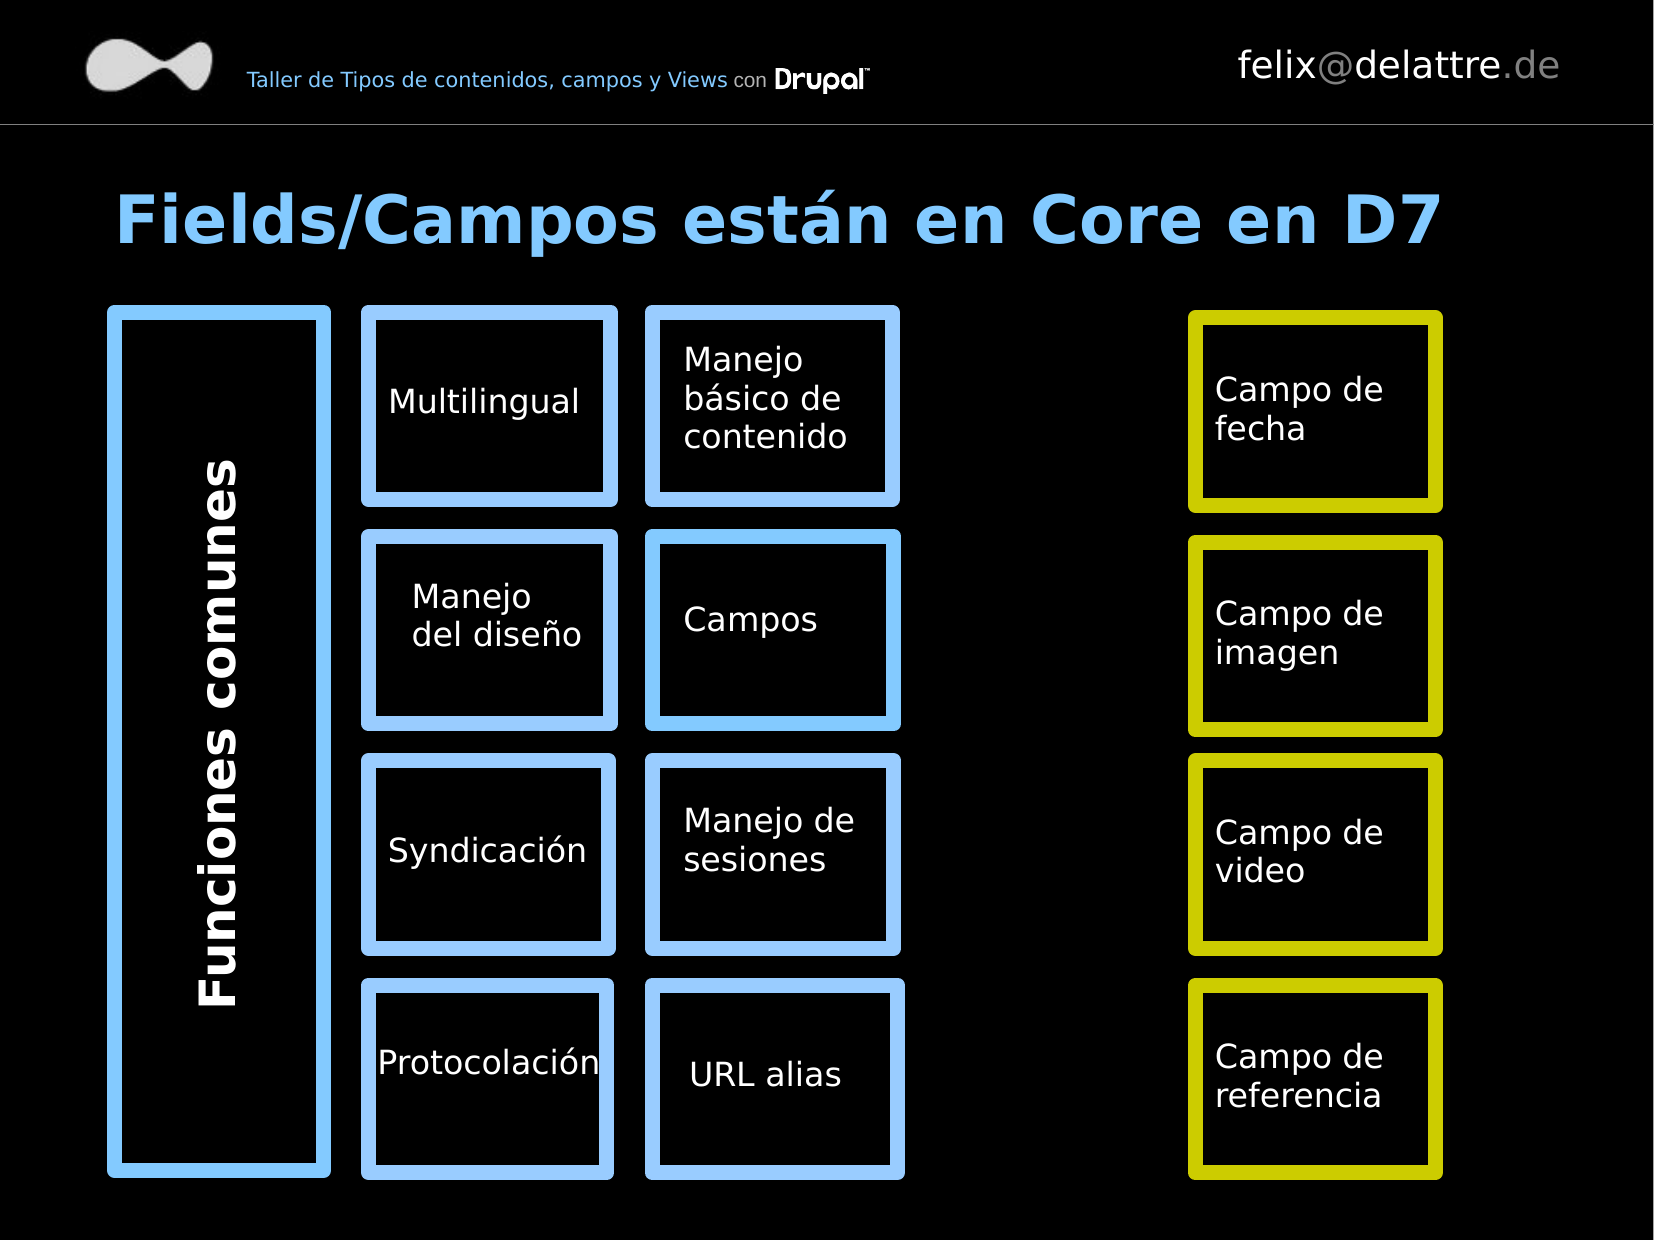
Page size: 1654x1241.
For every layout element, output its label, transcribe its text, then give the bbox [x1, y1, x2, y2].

text_box Campo de imagen [1200, 587, 1449, 722]
text_box Campo de referencia [1200, 1030, 1449, 1165]
text_box Manejo básico de contenido [668, 333, 874, 468]
text_box Funciones comunes [181, 444, 255, 1026]
text_box URL alias [674, 1048, 880, 1183]
text_box Multilingual [373, 375, 622, 510]
text_box Campo de fecha [1200, 363, 1449, 498]
text_box Manejo del diseño [396, 569, 602, 704]
text_box Campos [668, 593, 874, 728]
text_box Campo de video [1200, 806, 1449, 941]
text_box Fields/Campos están en Core en D7 [90, 164, 1471, 276]
text_box Protocolación [362, 1036, 621, 1171]
text_box Manejo de sesiones [668, 794, 877, 944]
picture [62, 31, 229, 104]
text_box Syndicación [373, 823, 622, 958]
